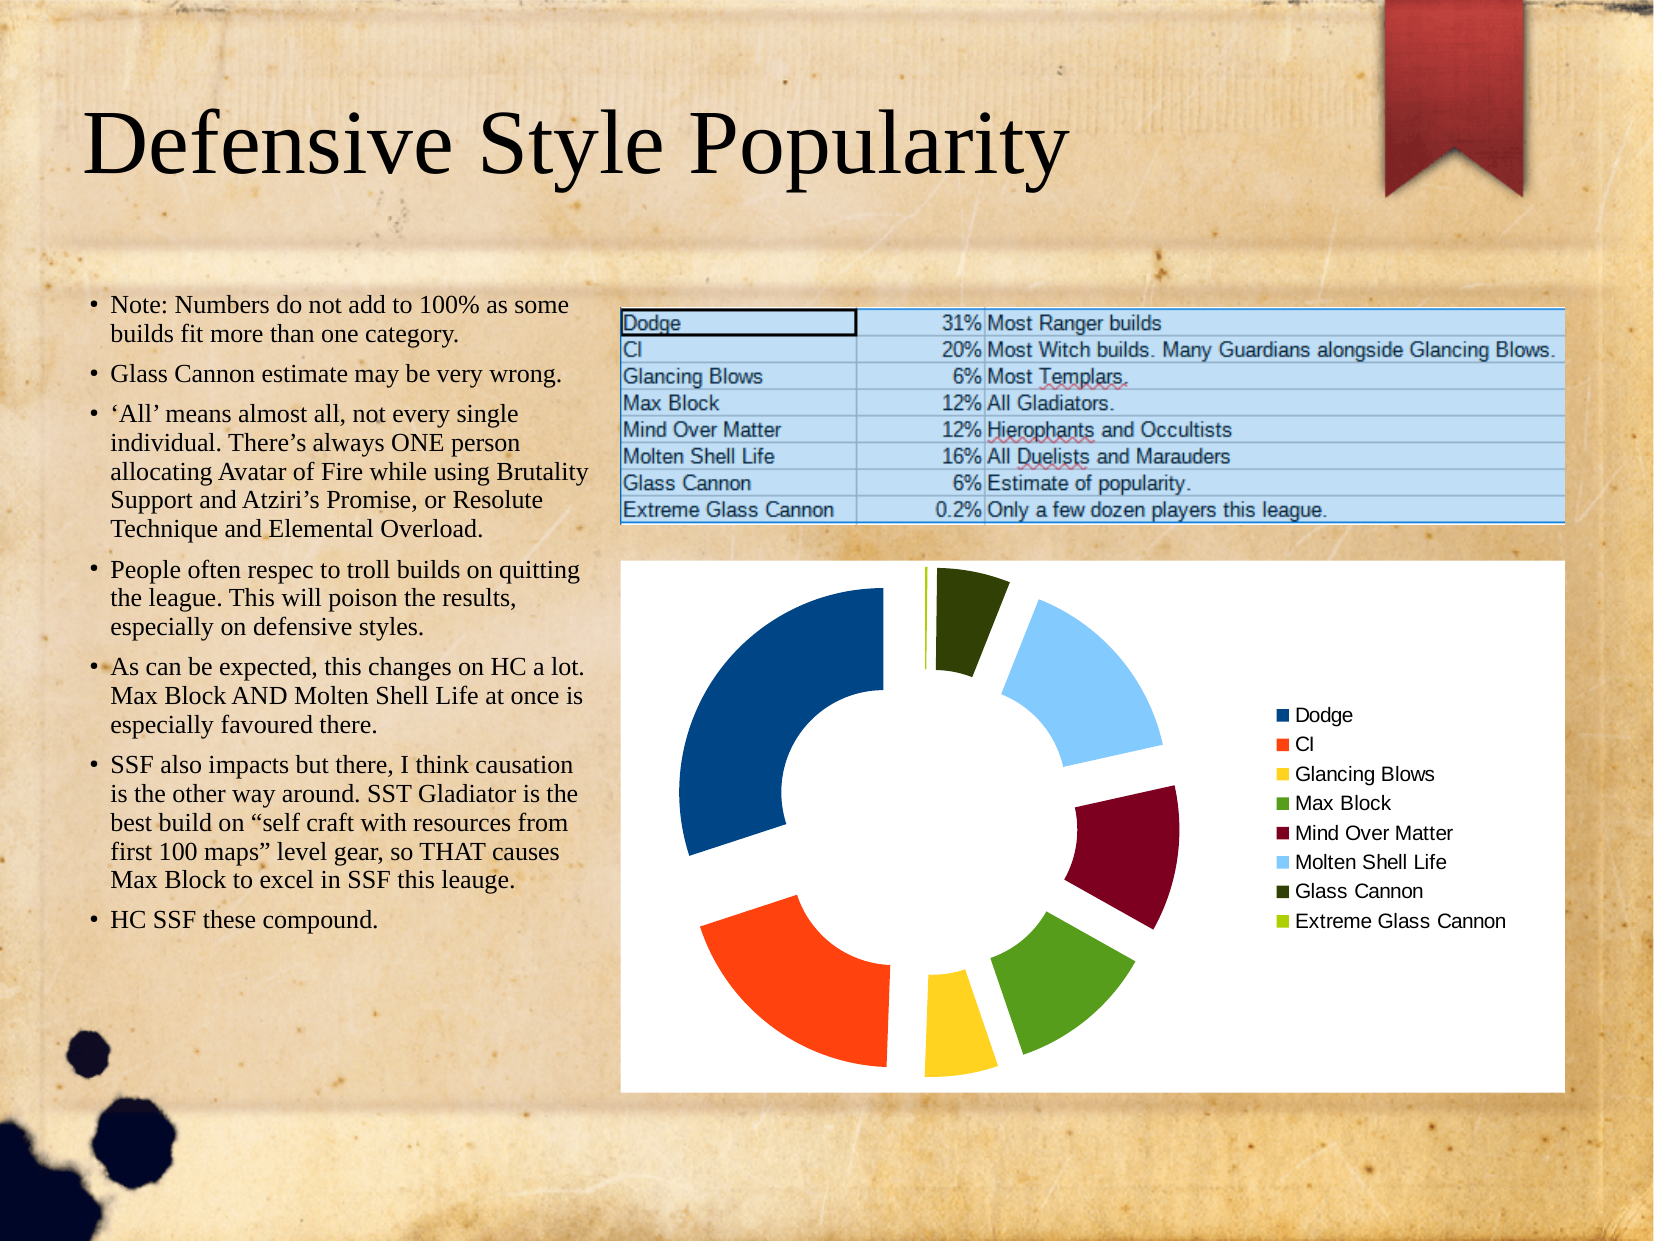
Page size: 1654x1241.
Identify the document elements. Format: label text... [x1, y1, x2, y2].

picture [0, 0, 1654, 1241]
title Defensive Style Popularity [82, 49, 1347, 237]
list Note: Numbers do not add to 100% as some builds fit more than one category. Glass Cannon estimate may be very wrong. ‘All’ means almost all, not every single individual. There’s always ONE person allocating Avatar of Fire while using Brutality Support and Atziri’s Promise, or Resolute Technique and Elemental Overload. People often respec to troll builds on quitting the league. This will poison the results, especially on defensive styles. As can be expected, this changes on HC a lot. Max Block AND Molten Shell Life at once is especially favoured there. SSF also impacts but there, I think causation is the other way around. SST Gladiator is the best build on “self craft with resources from first 100 maps” level gear, so THAT causes Max Block to excel in SSF this leauge. HC SSF these compound. [82, 290, 591, 1010]
